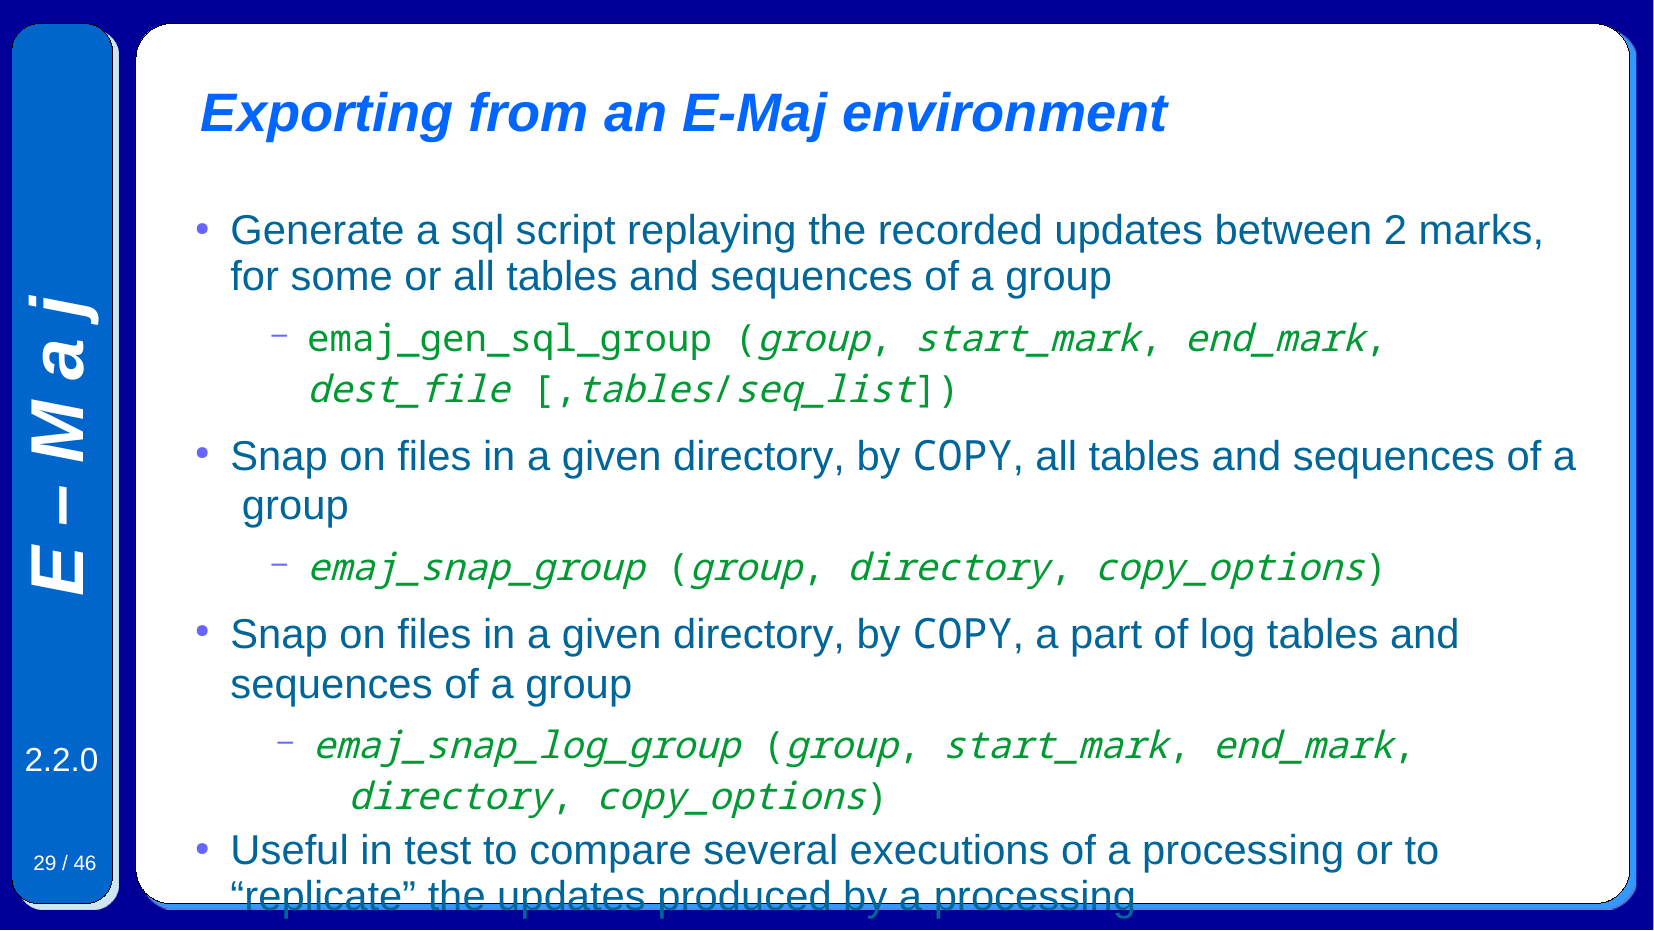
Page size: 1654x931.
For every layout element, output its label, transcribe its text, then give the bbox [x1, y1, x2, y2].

title Exporting from an E-Maj environment [200, 34, 1575, 191]
list Generate a sql script replaying the recorded updates between 2 marks, for some or all tables and sequences of a group emaj_gen_sql_group (group, start_mark, end_mark, dest_file [,tables/seq_list]) Snap on files in a given directory, by COPY, all tables and sequences of a group emaj_snap_group (group, directory, copy_options) Snap on files in a given directory, by COPY, a part of log tables and sequences of a group emaj_snap_log_group (group, start_mark, end_mark, directory, copy_options) Useful in test to compare several executions of a processing or to “replicate” the updates produced by a processing [177, 206, 1587, 881]
